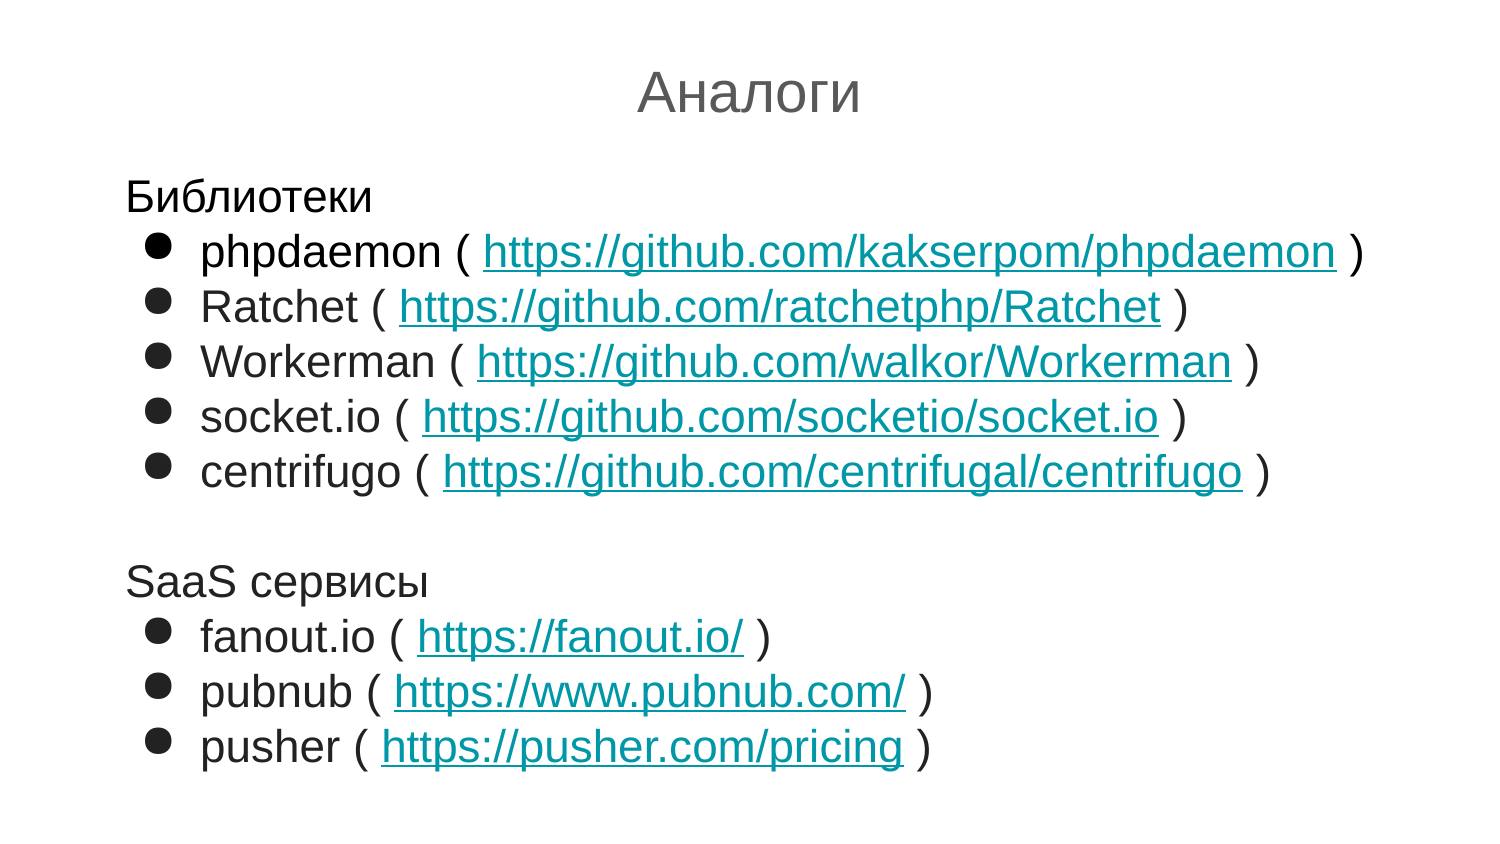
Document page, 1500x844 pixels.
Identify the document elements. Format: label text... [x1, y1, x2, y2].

subtitle Аналоги [51, 39, 1449, 170]
text_box Библиотеки phpdaemon ( https://github.com/kakserpom/phpdaemon ) Ratchet ( https://github.com/ratchetphp/Ratchet ) Workerman ( https://github.com/walkor/Workerman ) socket.io ( https://github.com/socketio/socket.io ) centrifugo ( https://github.com/centrifugal/centrifugo ) SaaS сервисы fanout.io ( https://fanout.io/ ) pubnub ( https://www.pubnub.com/ ) pusher ( https://pusher.com/pricing ) [110, 151, 1463, 818]
